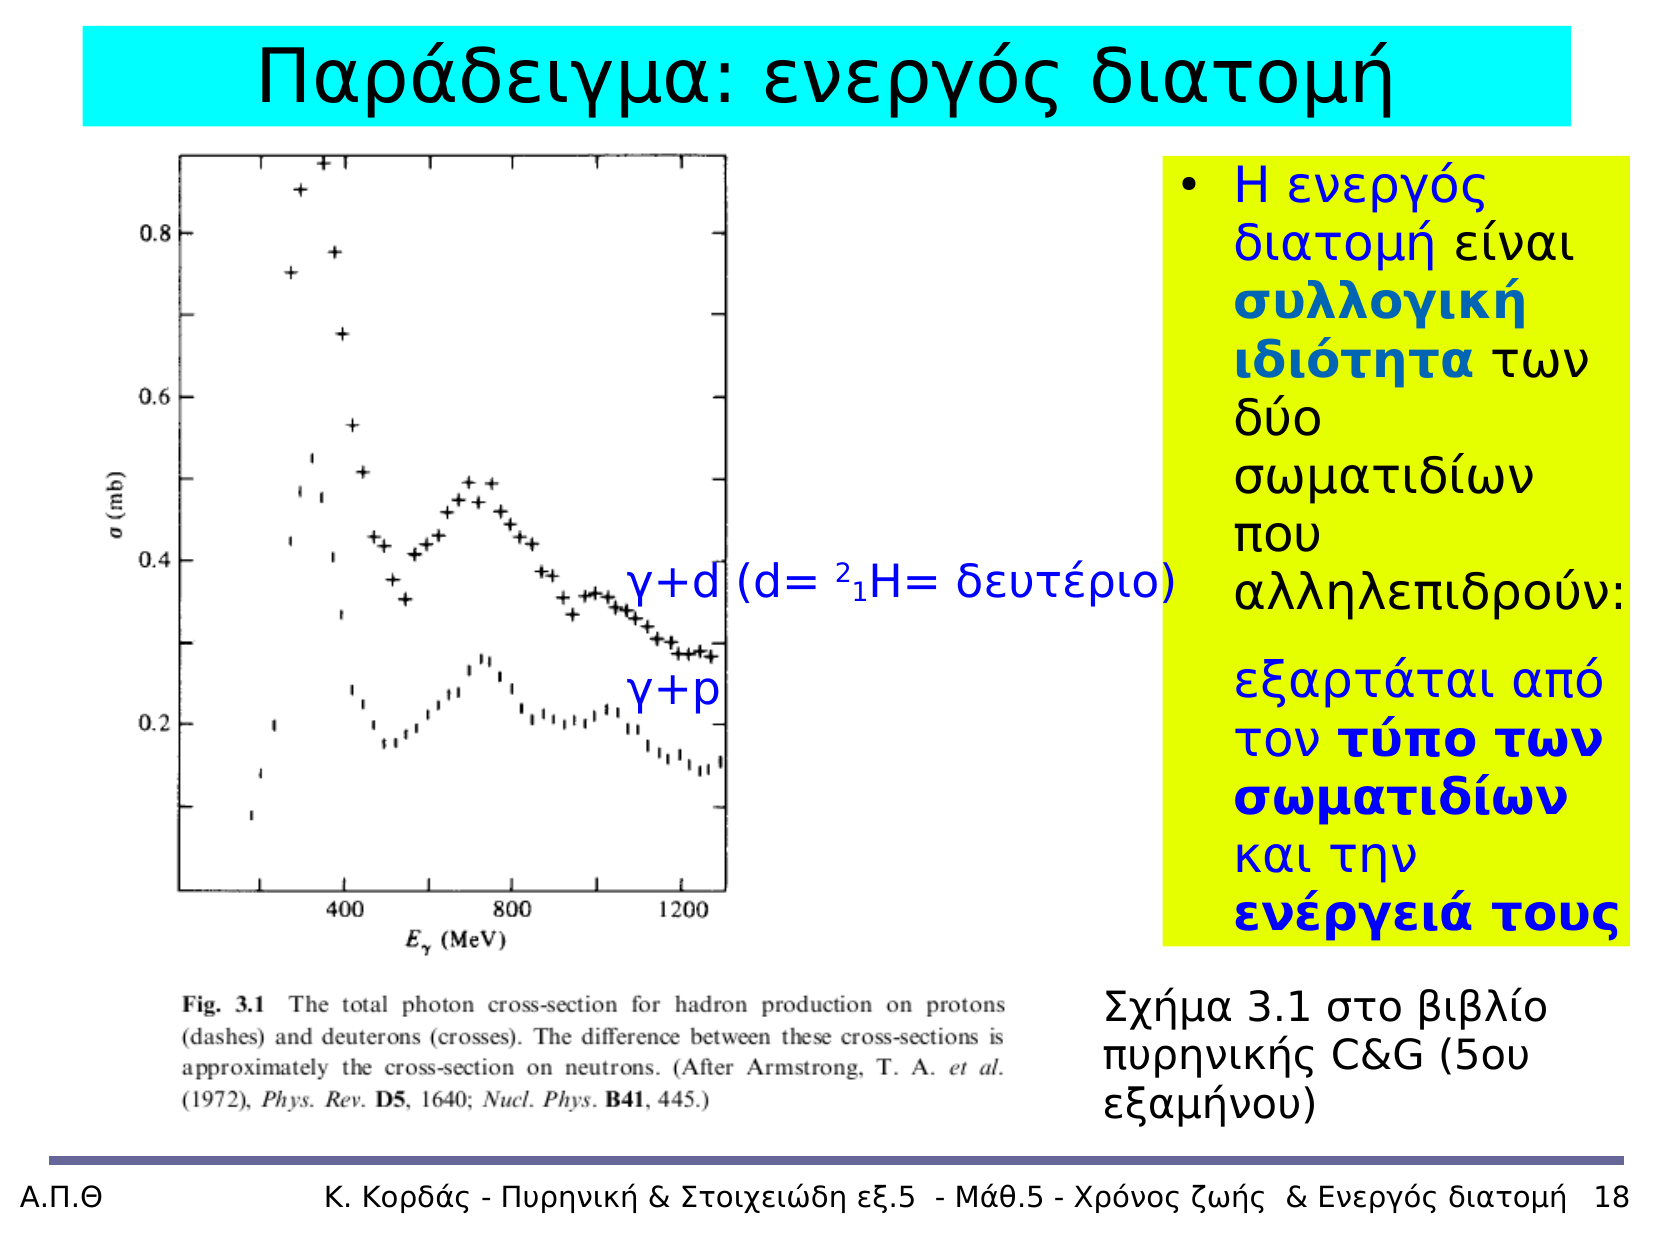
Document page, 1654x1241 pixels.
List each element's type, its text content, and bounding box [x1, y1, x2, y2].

list Η ενεργός διατομή είναι συλλογική ιδιότητα των δύο σωματιδίων που αλληλεπιδρούν: εξαρτάται από τον τύπο των σωματιδίων και την ενέργειά τους [1162, 155, 1630, 947]
text_box Σχήμα 3.1 στο βιβλίο πυρηνικής C&G (5ου εξαμήνου) [1087, 975, 1613, 1137]
text_box γ+d (d= 21H= δευτέριο) γ+p [611, 548, 1220, 740]
picture [99, 149, 1013, 1120]
title Παράδειγμα: ενεργός διατομή [82, 25, 1571, 127]
